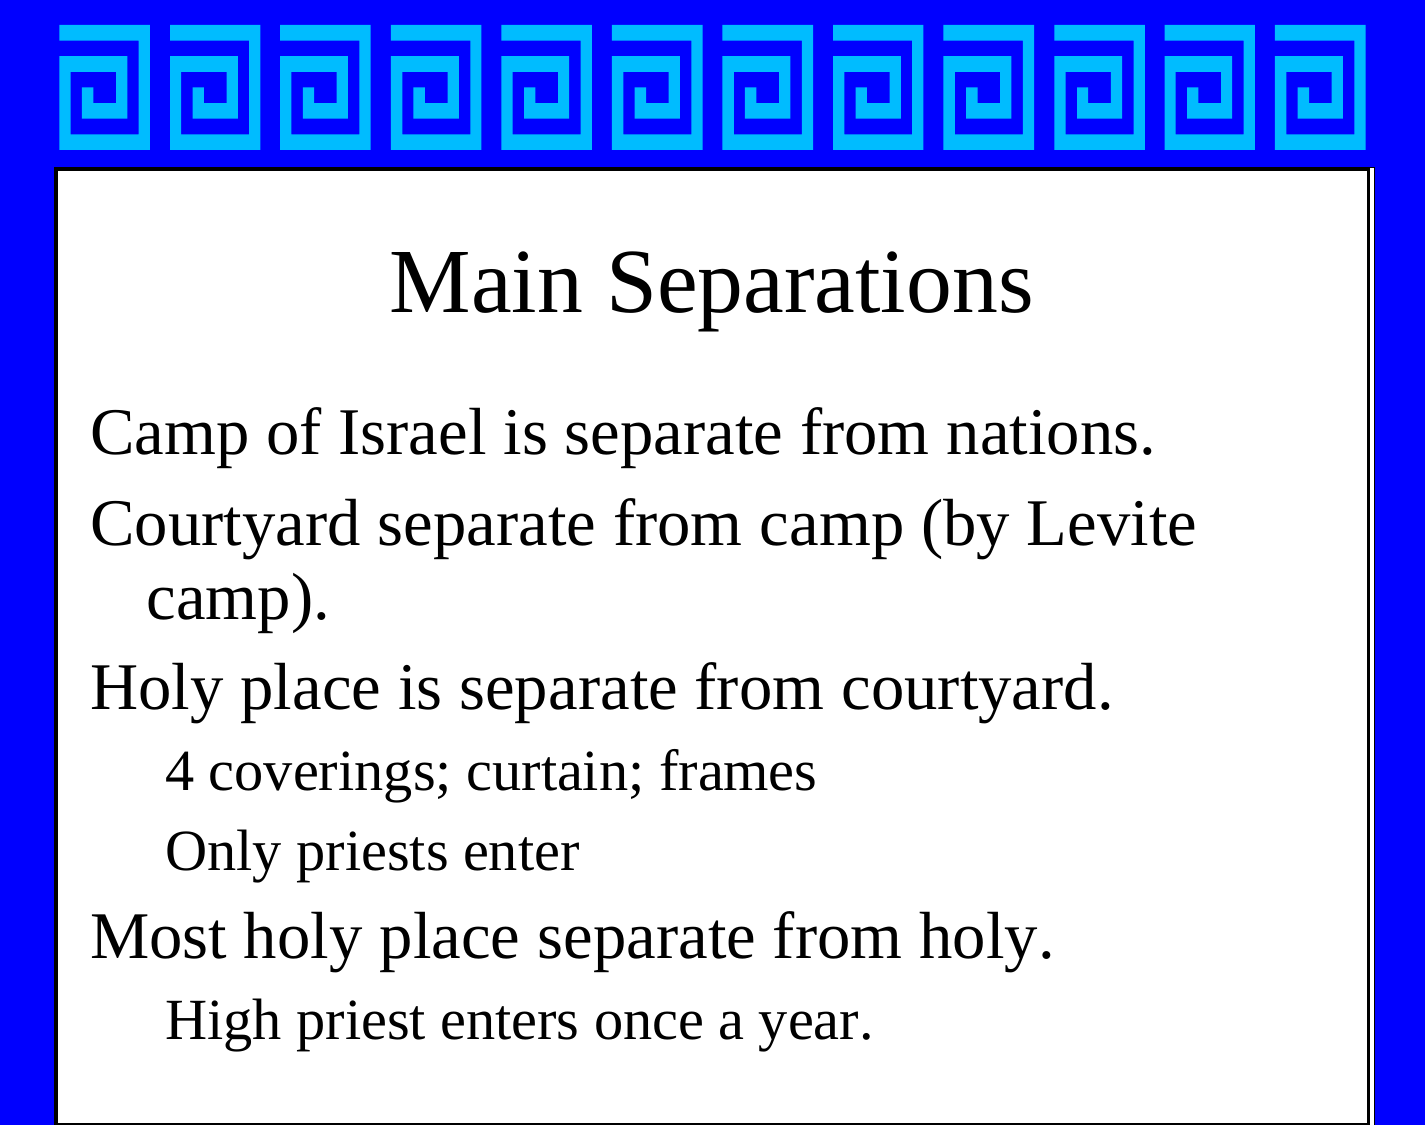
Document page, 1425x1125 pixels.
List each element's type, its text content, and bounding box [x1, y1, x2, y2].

list Camp of Israel is separate from nations. Courtyard separate from camp (by Levite camp). Holy place is separate from courtyard. 4 coverings; curtain; frames Only priests enter Most holy place separate from holy. High priest enters once a year. [75, 387, 1351, 1075]
title Main Separations [75, 187, 1351, 375]
